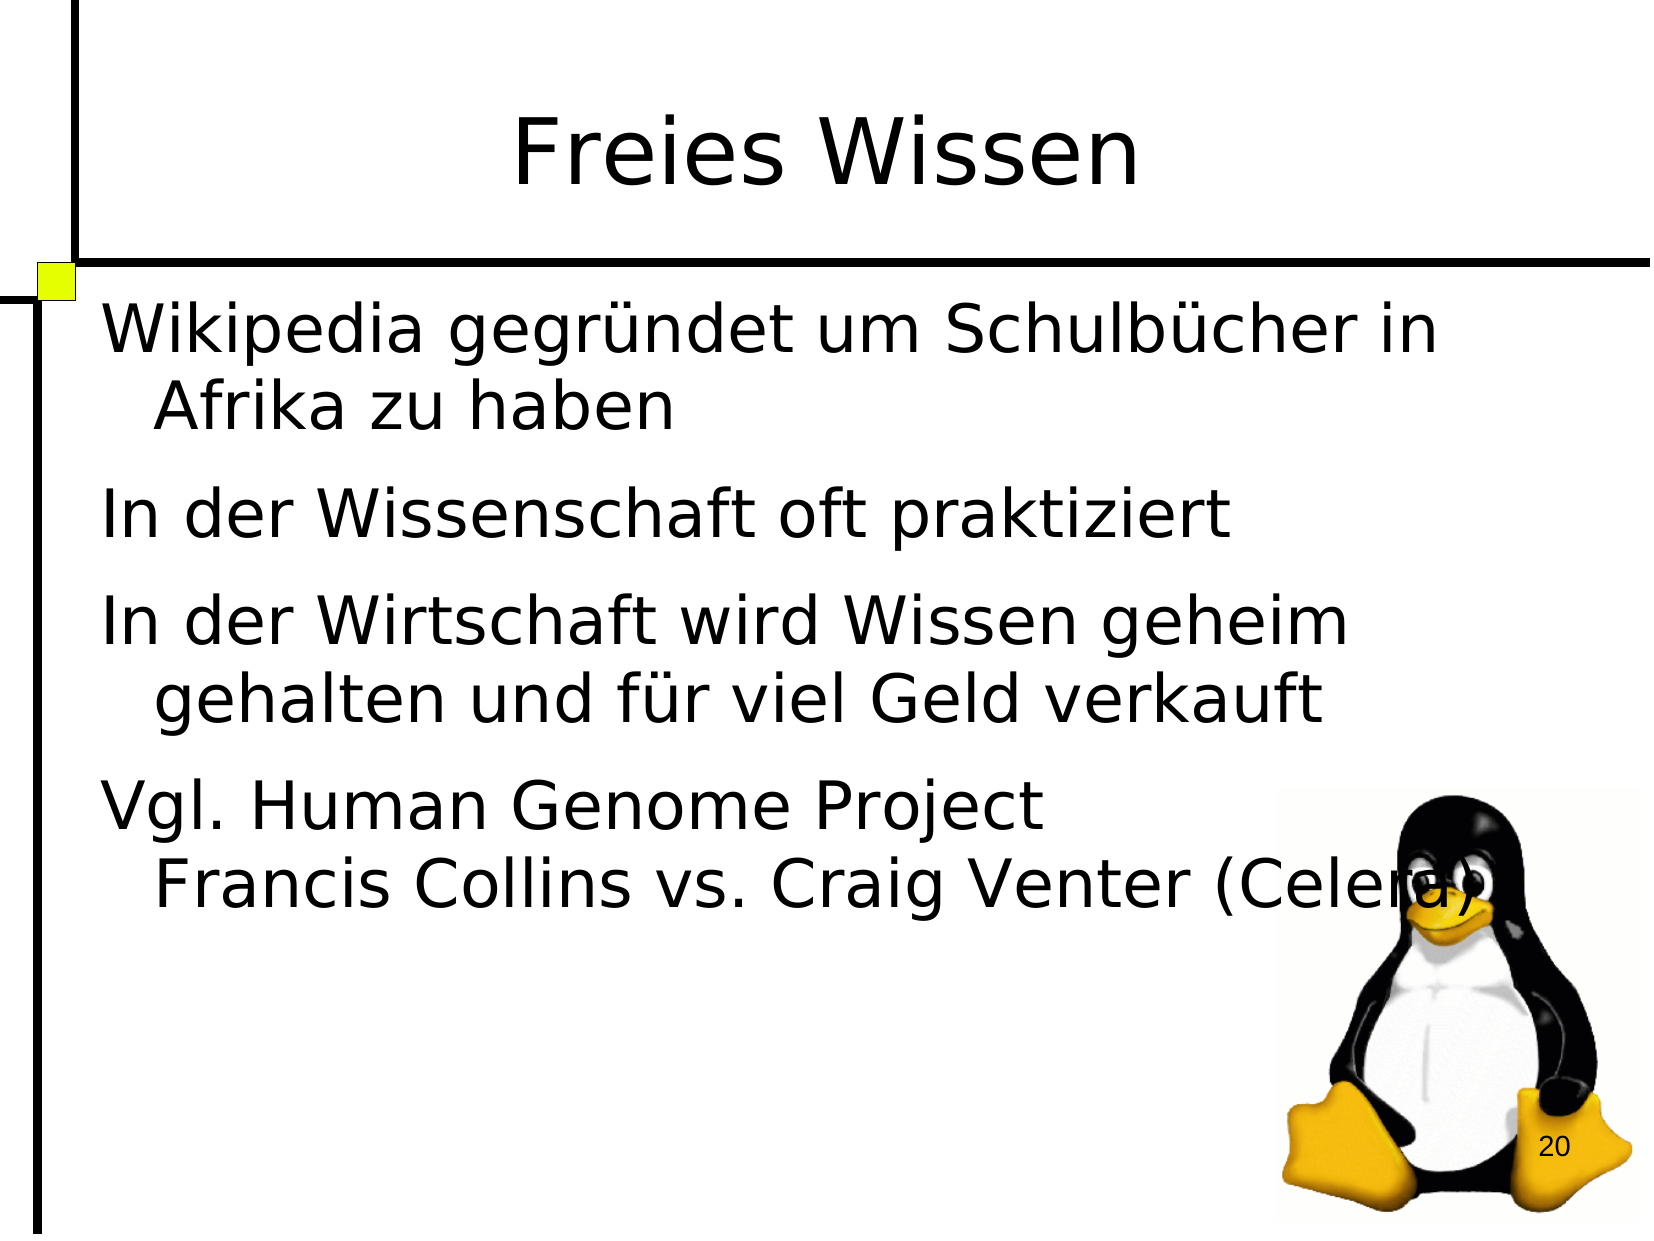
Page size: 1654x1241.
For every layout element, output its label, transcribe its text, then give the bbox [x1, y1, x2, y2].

list Wikipedia gegründet um Schulbücher in Afrika zu haben In der Wissenschaft oft praktiziert In der Wirtschaft wird Wissen geheim gehalten und für viel Geld verkauft Vgl. Human Genome Project Francis Collins vs. Craig Venter (Celera) [82, 290, 1571, 1109]
picture [1275, 787, 1642, 1223]
title Freies Wissen [82, 49, 1571, 257]
